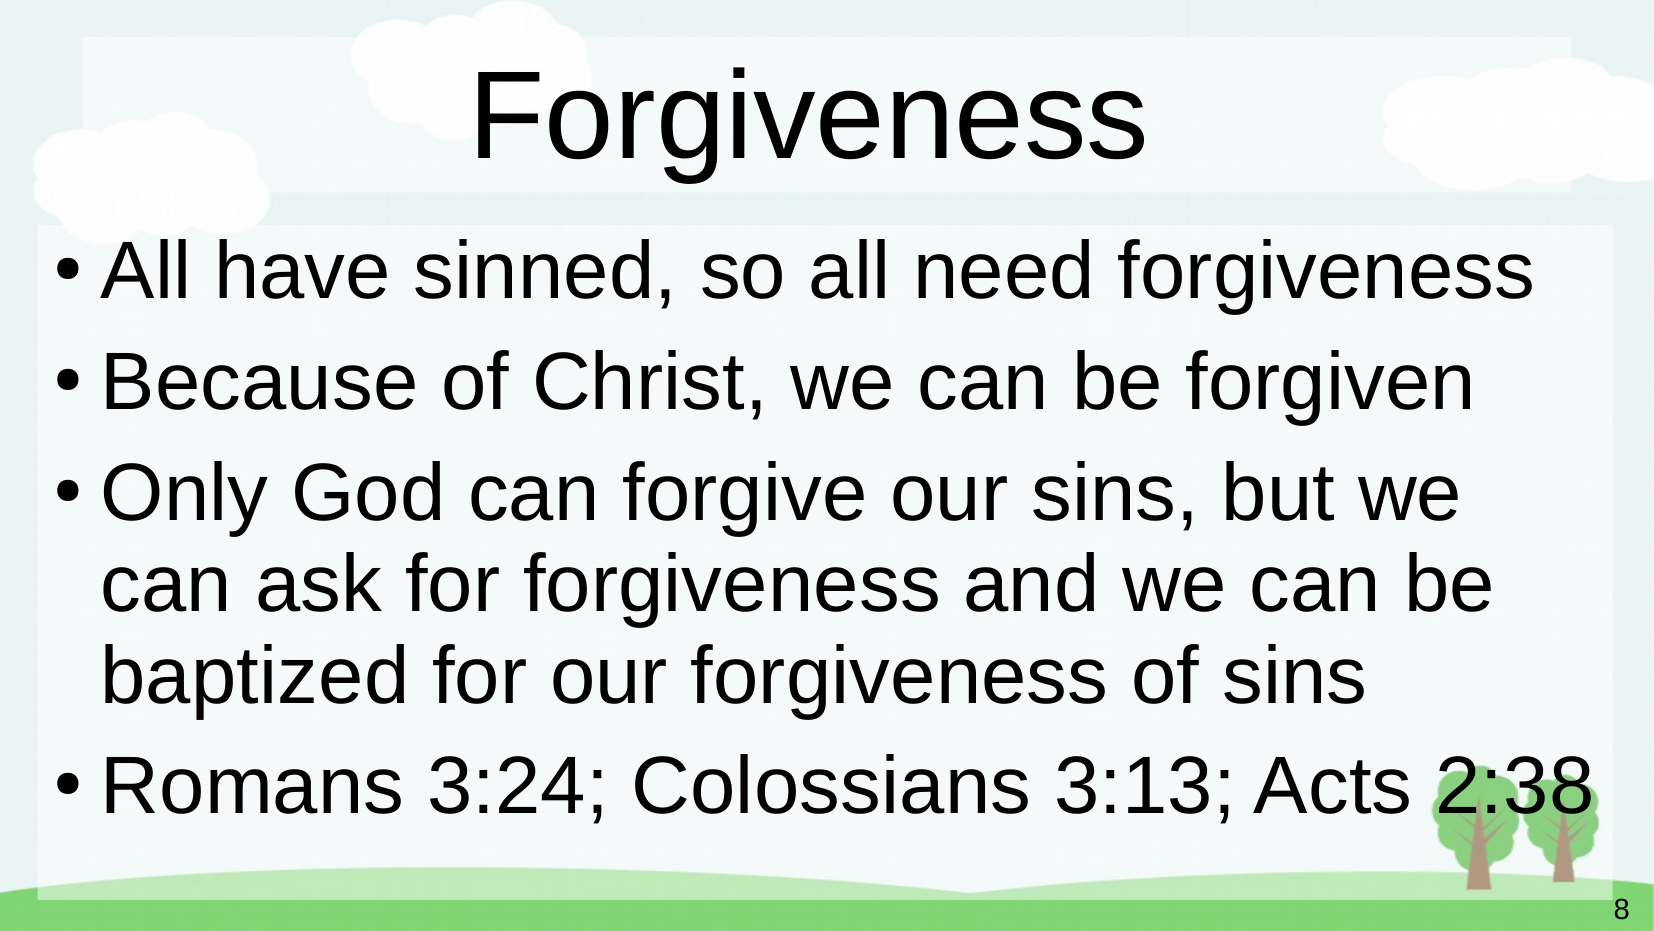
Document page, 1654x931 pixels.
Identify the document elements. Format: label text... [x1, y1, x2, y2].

title Forgiveness [82, 37, 1571, 193]
picture [0, 0, 1654, 931]
list All have sinned, so all need forgiveness Because of Christ, we can be forgiven Only God can forgive our sins, but we can ask for forgiveness and we can be baptized for our forgiveness of sins Romans 3:24; Colossians 3:13; Acts 2:38 [37, 225, 1613, 901]
